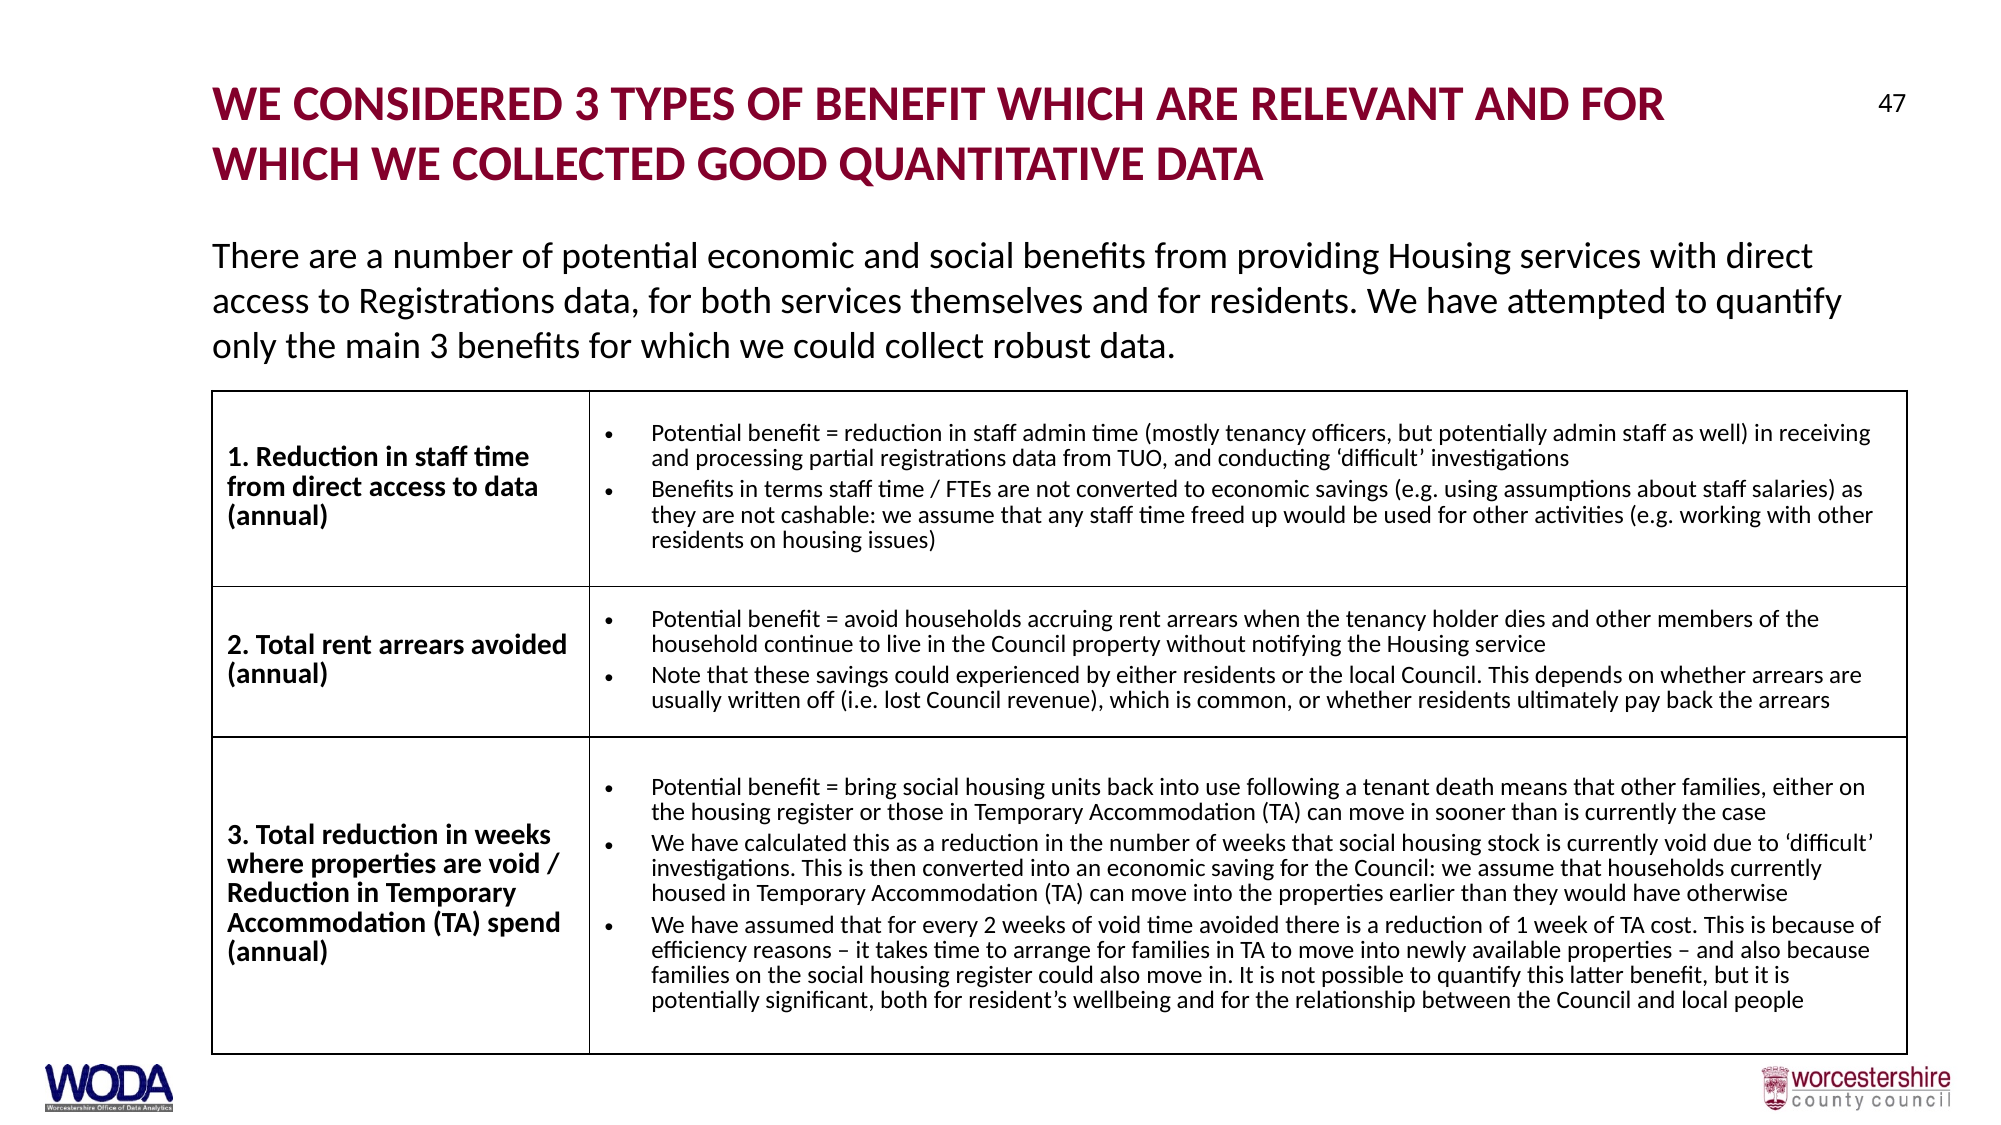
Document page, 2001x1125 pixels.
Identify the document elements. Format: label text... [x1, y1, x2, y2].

table_cell Potential benefit = bring social housing units back into use following a tenant death means that other families, either on the housing register or those in Temporary Accommodation (TA) can move in sooner than is currently the case We have calculated this as a reduction in the number of weeks that social housing stock is currently void due to ‘difficult’ investigations. This is then converted into an economic saving for the Council: we assume that households currently housed in Temporary Accommodation (TA) can move into the properties earlier than they would have otherwise We have assumed that for every 2 weeks of void time avoided there is a reduction of 1 week of TA cost. This is because of efficiency reasons – it takes time to arrange for families in TA to move into newly available properties – and also because families on the social housing register could also move in. It is not possible to quantify this latter benefit, but it is potentially significant, both for resident’s wellbeing and for the relationship between the Council and local people [590, 738, 1906, 1053]
title WE CONSIDERED 3 TYPES OF BENEFIT WHICH ARE RELEVANT AND FOR WHICH WE COLLECTED GOOD QUANTITATIVE DATA [212, 70, 1809, 203]
table_header 1. Reduction in staff time from direct access to data (annual) [213, 392, 589, 586]
table_cell Potential benefit = avoid households accruing rent arrears when the tenancy holder dies and other members of the household continue to live in the Council property without notifying the Housing service Note that these savings could experienced by either residents or the local Council. This depends on whether arrears are usually written off (i.e. lost Council revenue), which is common, or whether residents ultimately pay back the arrears [590, 587, 1906, 736]
picture [45, 1064, 173, 1112]
table_cell 3. Total reduction in weeks where properties are void / Reduction in Temporary Accommodation (TA) spend (annual) [213, 738, 589, 1053]
list There are a number of potential economic and social benefits from providing Housing services with direct access to Registrations data, for both services themselves and for residents. We have attempted to quantify only the main 3 benefits for which we could collect robust data. [212, 231, 1907, 390]
table_header Potential benefit = reduction in staff admin time (mostly tenancy officers, but potentially admin staff as well) in receiving and processing partial registrations data from TUO, and conducting ‘difficult’ investigations Benefits in terms staff time / FTEs are not converted to economic savings (e.g. using assumptions about staff salaries) as they are not cashable: we assume that any staff time freed up would be used for other activities (e.g. working with other residents on housing issues) [590, 392, 1906, 586]
table_cell 2. Total rent arrears avoided (annual) [213, 587, 589, 736]
picture [1749, 1055, 1971, 1121]
slide_number <number> [1850, 87, 1907, 148]
